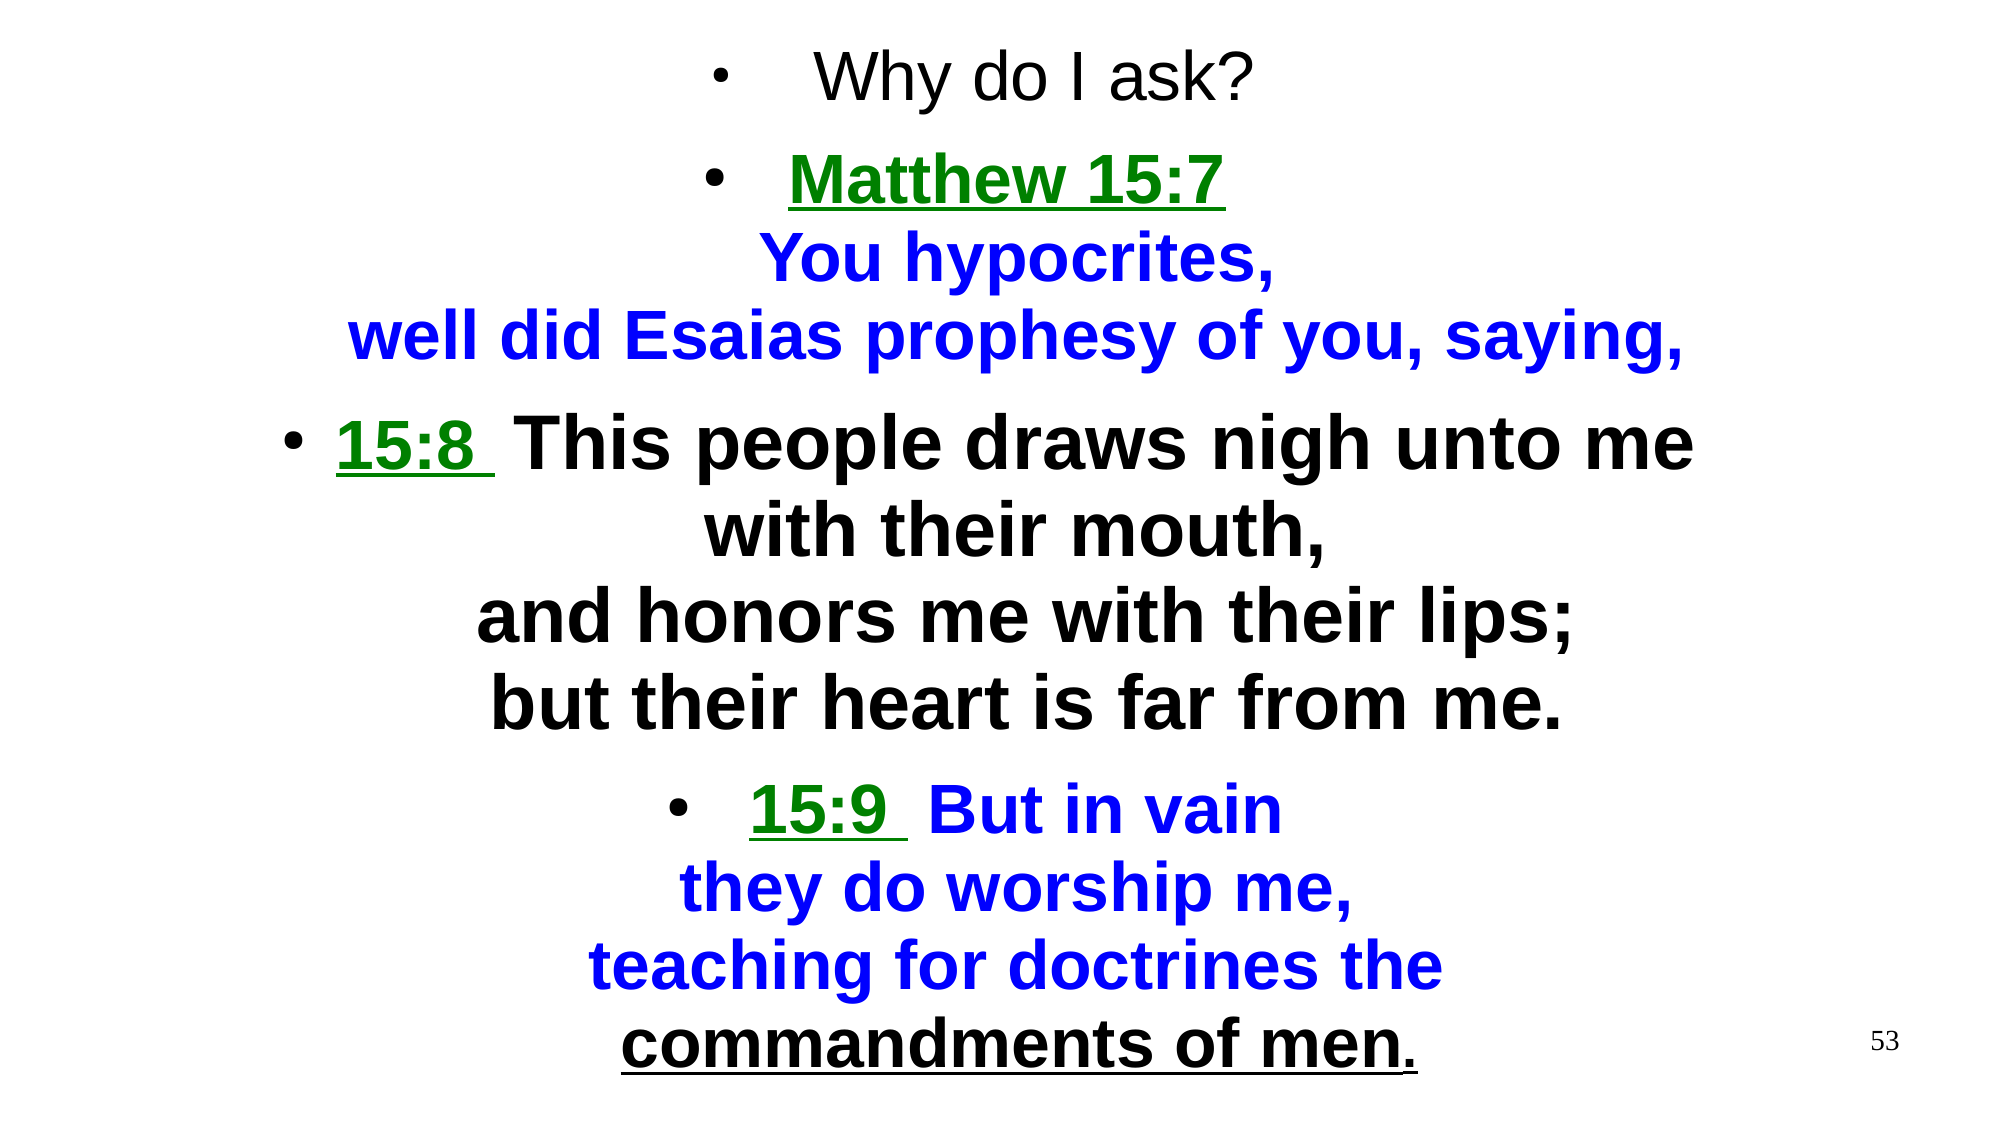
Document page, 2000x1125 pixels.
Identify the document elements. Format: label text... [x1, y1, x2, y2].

list Why do I ask? Matthew 15:7 You hypocrites, well did Esaias prophesy of you, saying, 15:8 This people draws nigh unto me with their mouth, and honors me with their lips; but their heart is far from me. 15:9 But in vain they do worship me, teaching for doctrines the commandments of men. [37, 37, 1951, 1088]
